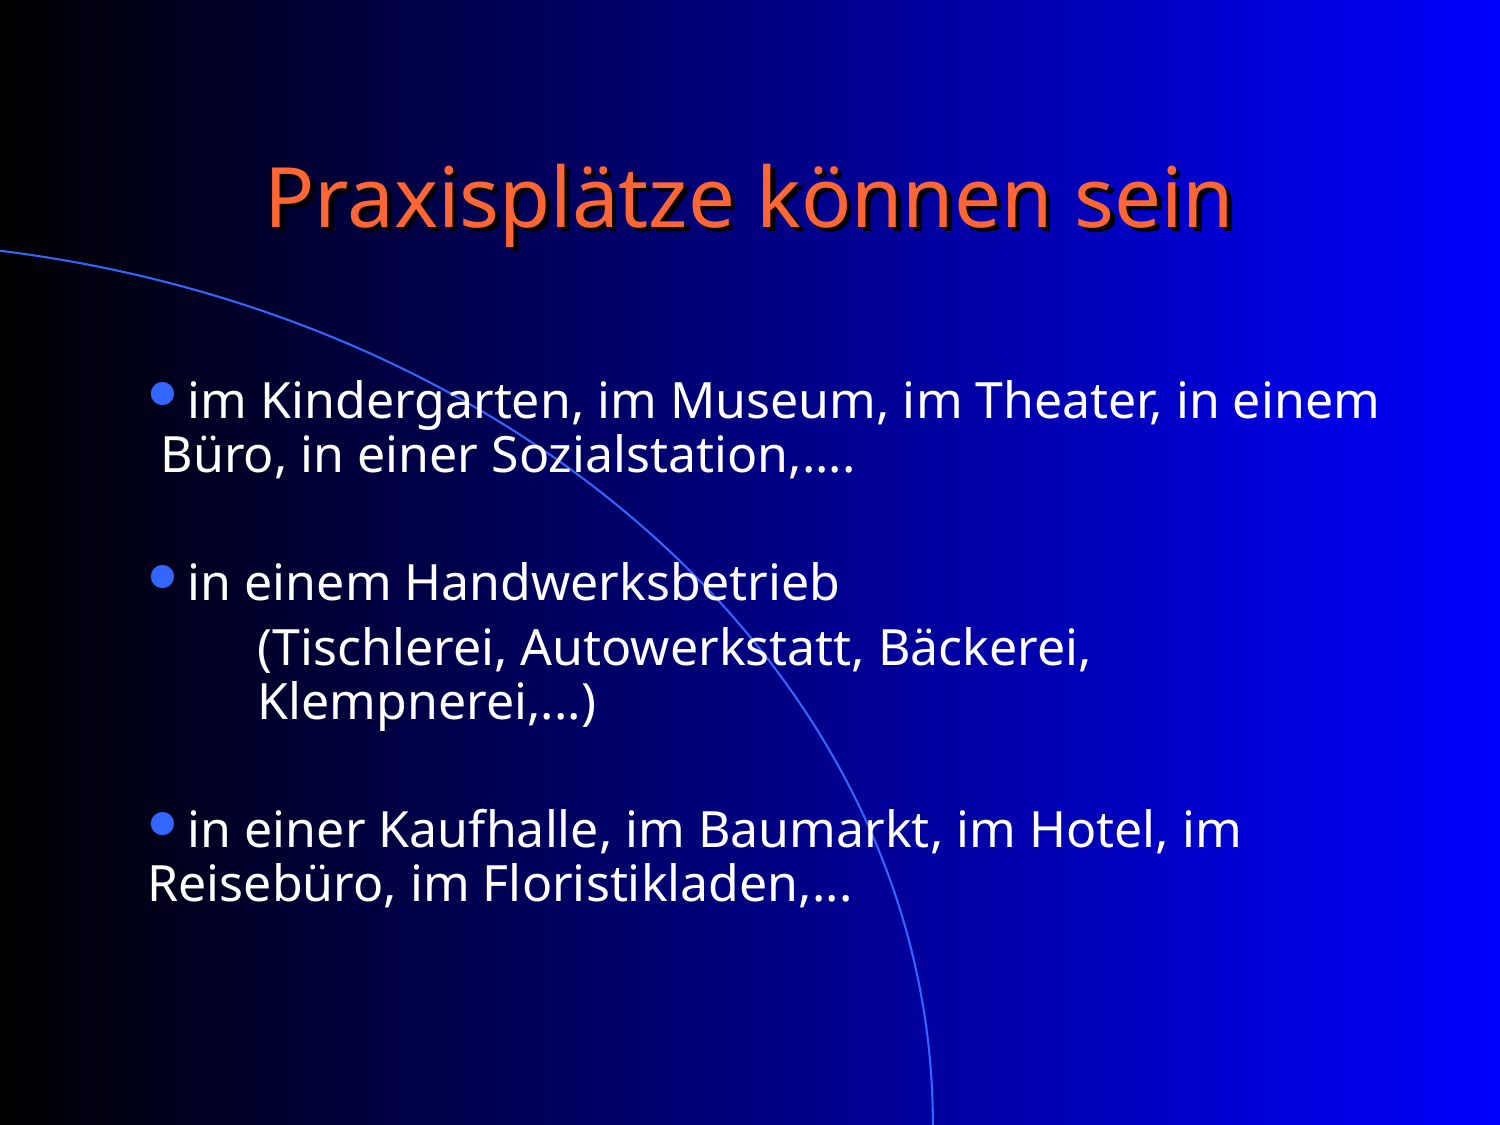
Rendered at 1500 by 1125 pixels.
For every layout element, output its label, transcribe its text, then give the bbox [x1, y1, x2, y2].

list im Kindergarten, im Museum, im Theater, in einem Büro, in einer Sozialstation,.... in einem Handwerksbetrieb (Tischlerei, Autowerkstatt, Bäckerei, Klempnerei,...)‏ in einer Kaufhalle, im Baumarkt, im Hotel, im Reisebüro, im Floristikladen,... [132, 367, 1408, 927]
title Praxisplätze können sein [112, 99, 1388, 288]
